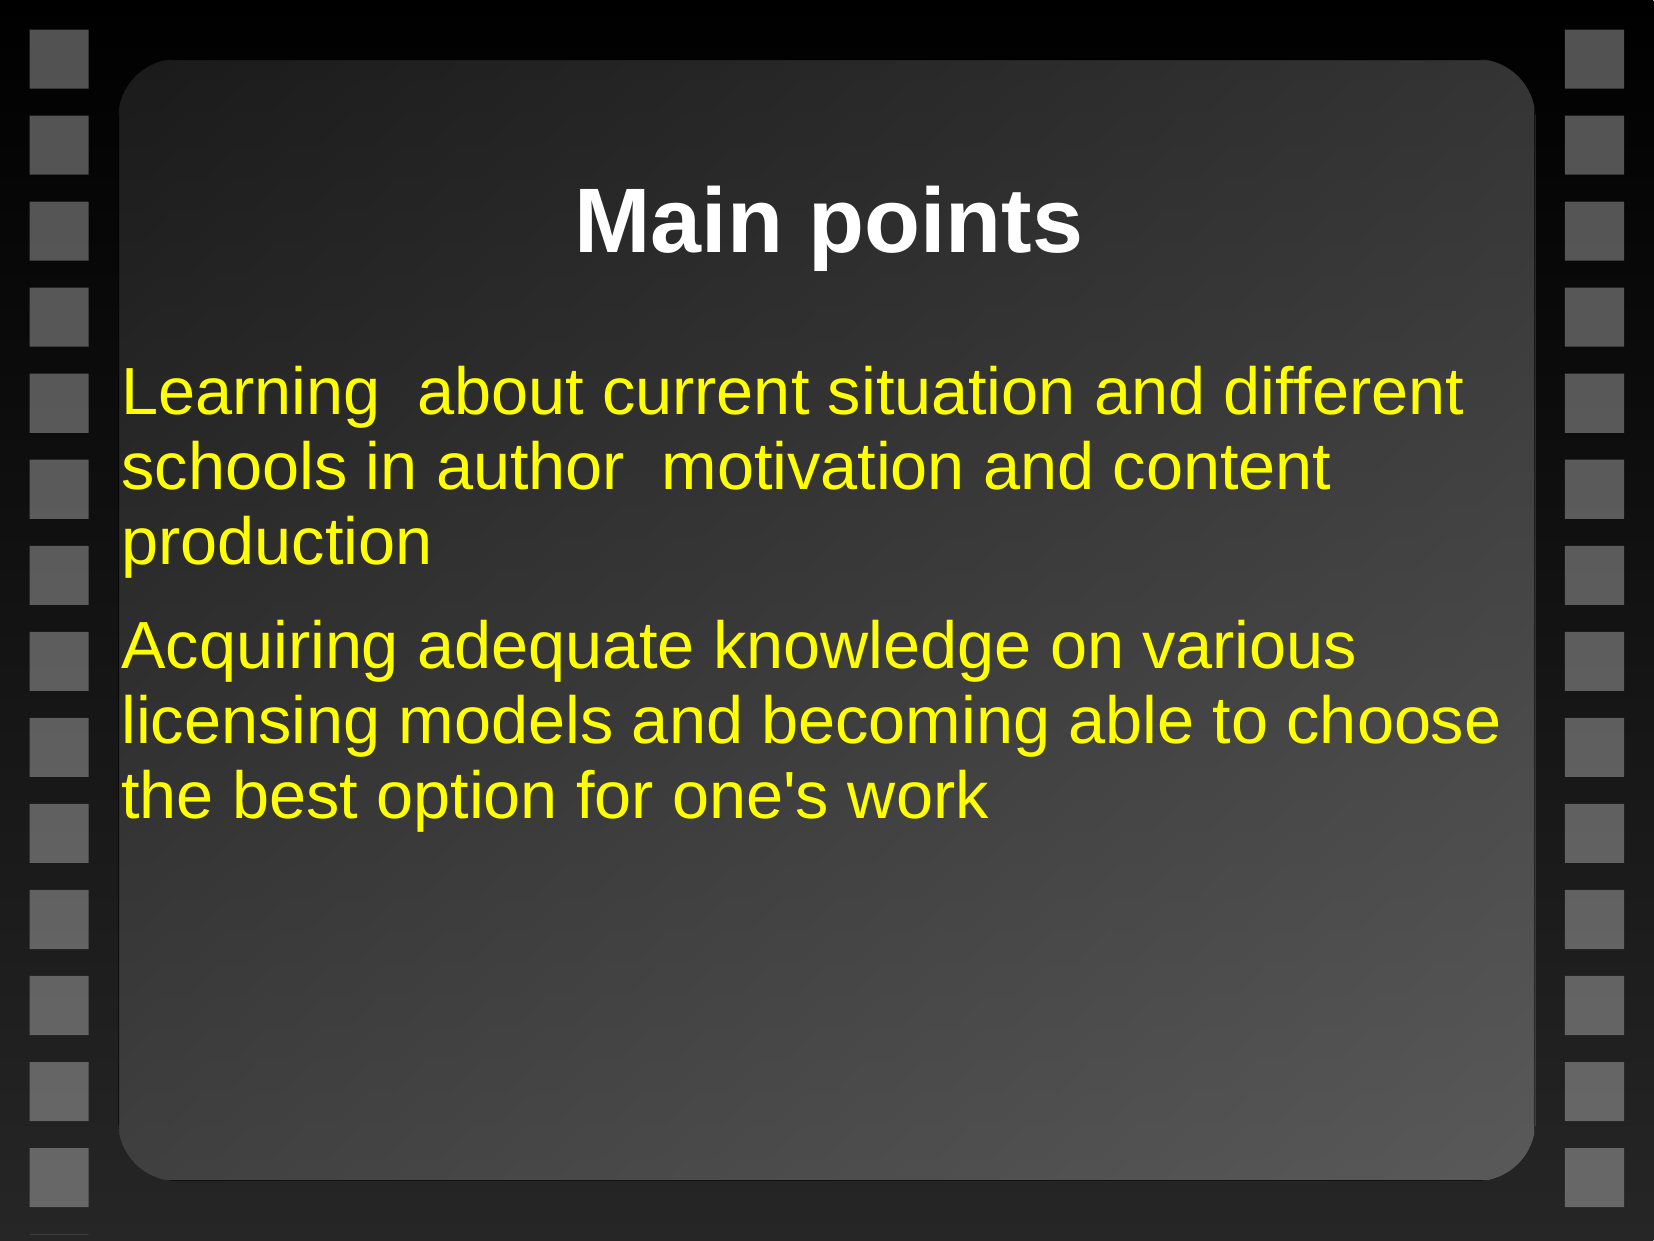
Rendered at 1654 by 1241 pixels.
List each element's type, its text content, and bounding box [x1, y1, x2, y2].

list Learning about current situation and different schools in author motivation and content production Acquiring adequate knowledge on various licensing models and becoming able to choose the best option for one's work [121, 354, 1534, 1127]
title Main points [123, 117, 1536, 325]
